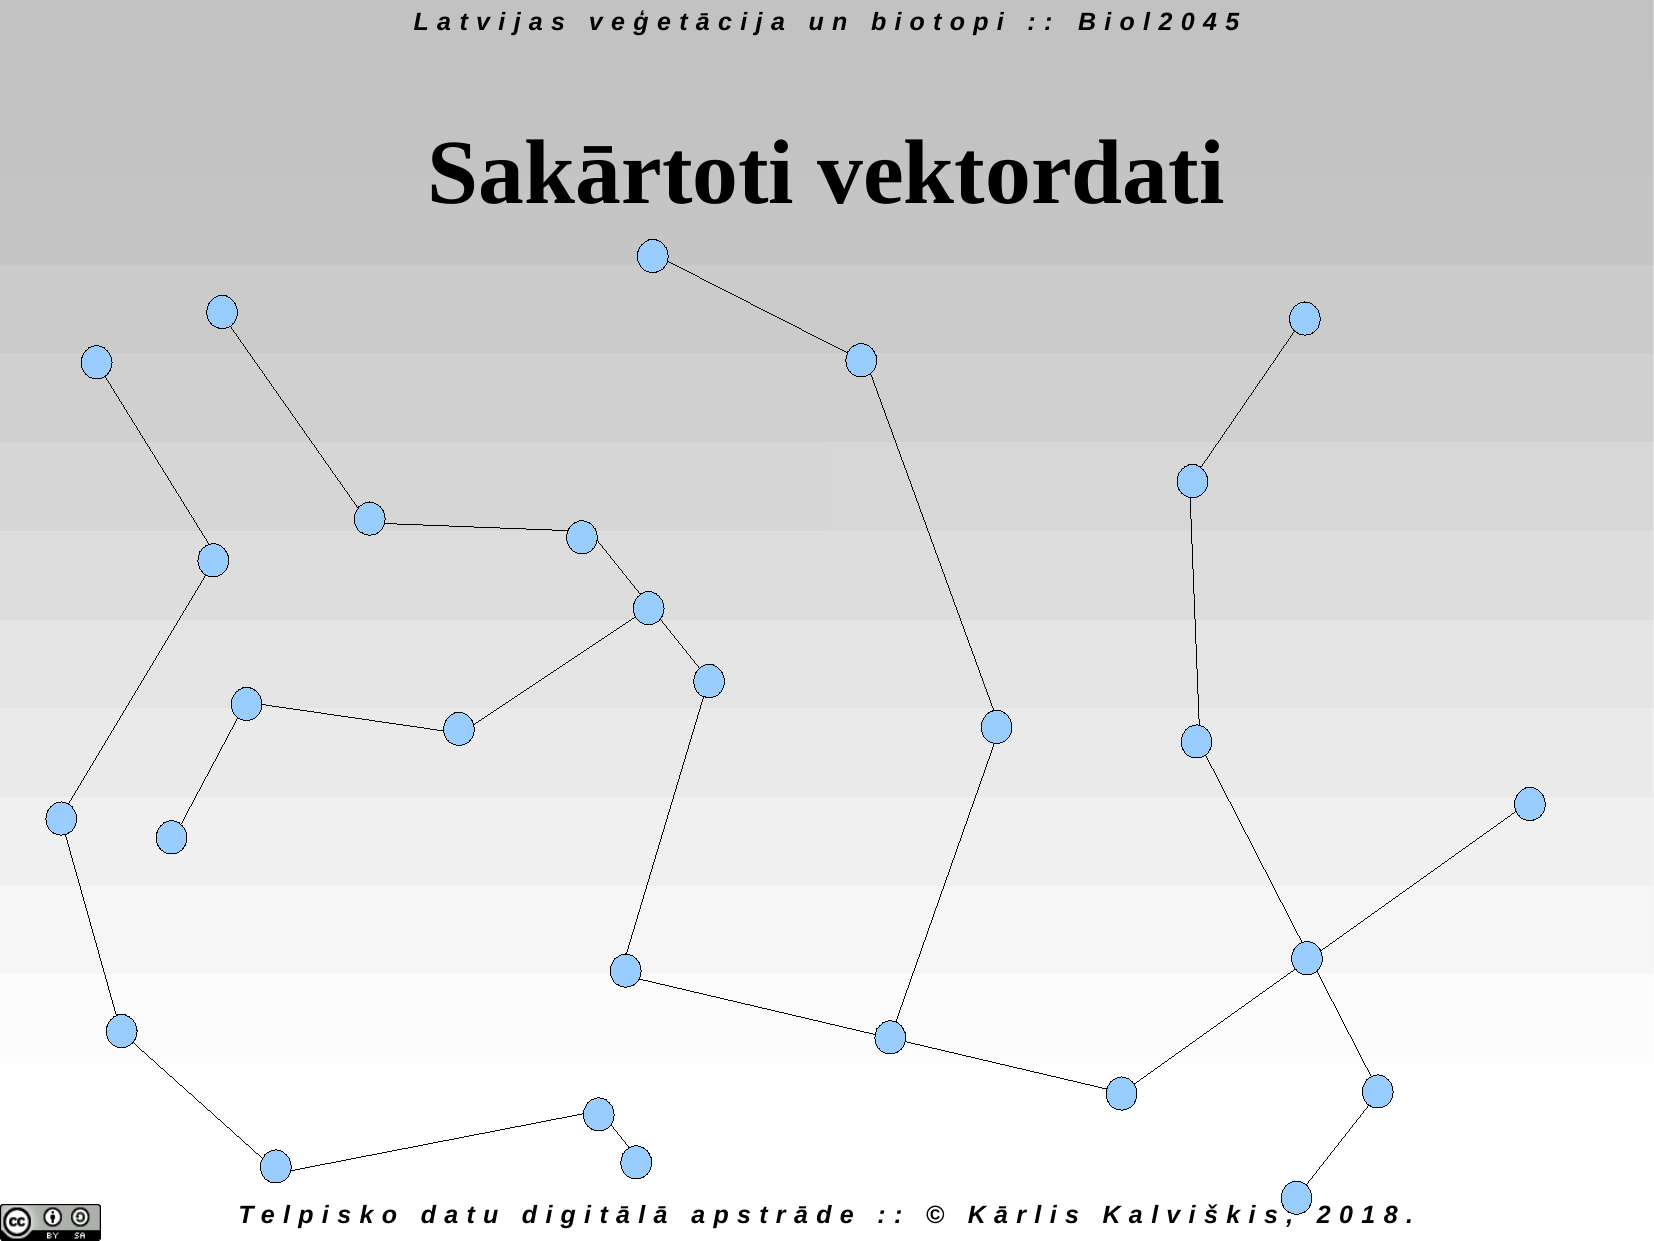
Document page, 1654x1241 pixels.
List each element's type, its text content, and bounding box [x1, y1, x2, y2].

text_box [633, 591, 665, 625]
text_box [81, 345, 113, 379]
text_box [620, 1145, 652, 1179]
text_box [583, 1097, 615, 1131]
text_box [197, 543, 229, 577]
text_box [260, 1149, 292, 1183]
text_box [45, 801, 77, 836]
text_box [637, 239, 669, 273]
text_box [231, 687, 262, 721]
text_box [693, 664, 725, 698]
text_box [1106, 1076, 1137, 1111]
text_box [610, 953, 642, 988]
text_box [981, 710, 1012, 744]
picture [0, 0, 1654, 1241]
text_box [1514, 787, 1546, 821]
text_box [845, 343, 877, 377]
text_box [106, 1014, 138, 1048]
text_box [156, 820, 187, 854]
text_box [566, 520, 598, 554]
text_box [354, 501, 386, 536]
text_box [443, 712, 475, 746]
text_box [1291, 941, 1323, 975]
text_box [1181, 724, 1212, 758]
text_box [1177, 464, 1208, 498]
text_box [1362, 1074, 1394, 1108]
text_box [1281, 1181, 1312, 1215]
text_box [874, 1020, 906, 1054]
text_box [206, 295, 238, 329]
title Sakārtoti vektordati [29, 49, 1625, 296]
text_box [1289, 301, 1321, 336]
